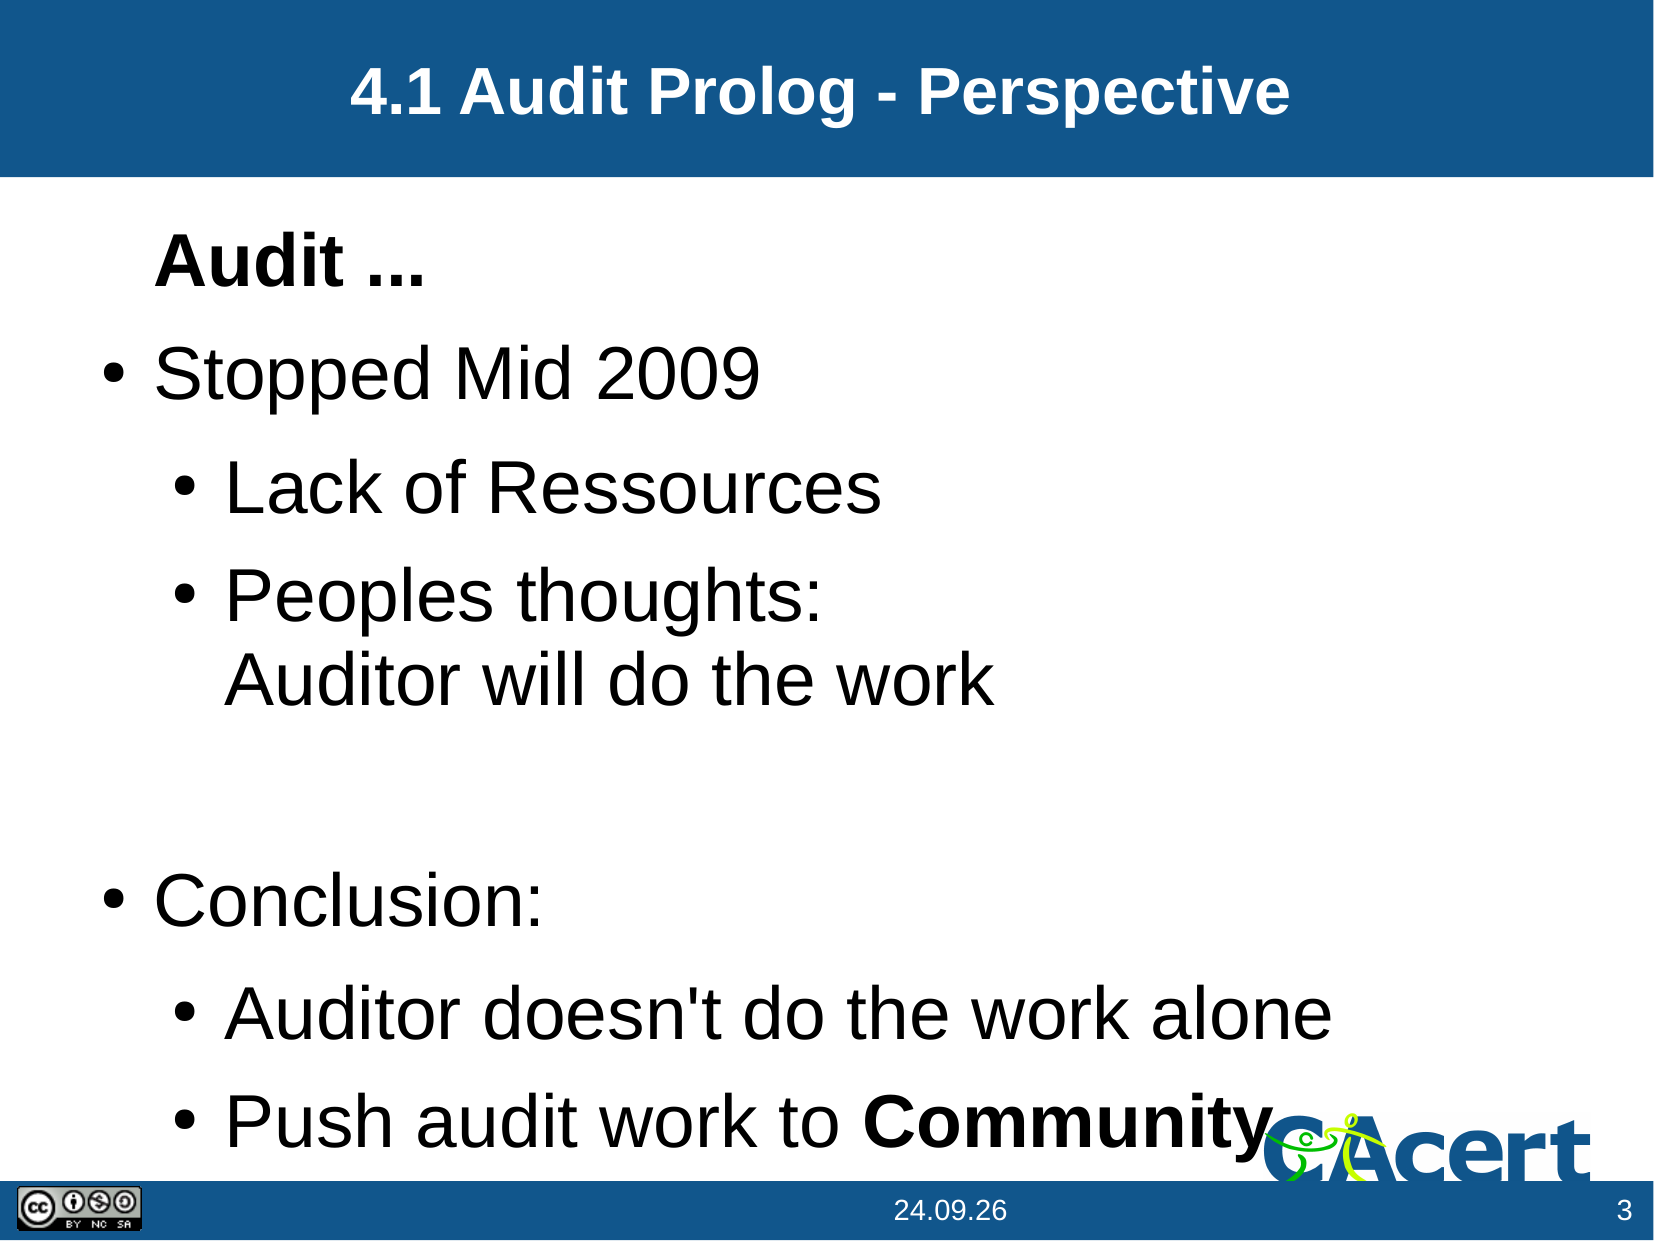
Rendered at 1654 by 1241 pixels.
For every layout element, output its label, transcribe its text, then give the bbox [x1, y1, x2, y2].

picture [17, 1186, 142, 1231]
title 4.1 Audit Prolog - Perspective [76, 17, 1565, 166]
picture [1263, 1112, 1591, 1181]
list Audit ... Stopped Mid 2009 Lack of Ressources Peoples thoughts: Auditor will do the work Conclusion: Auditor doesn't do the work alone Push audit work to Community [82, 218, 1571, 1164]
